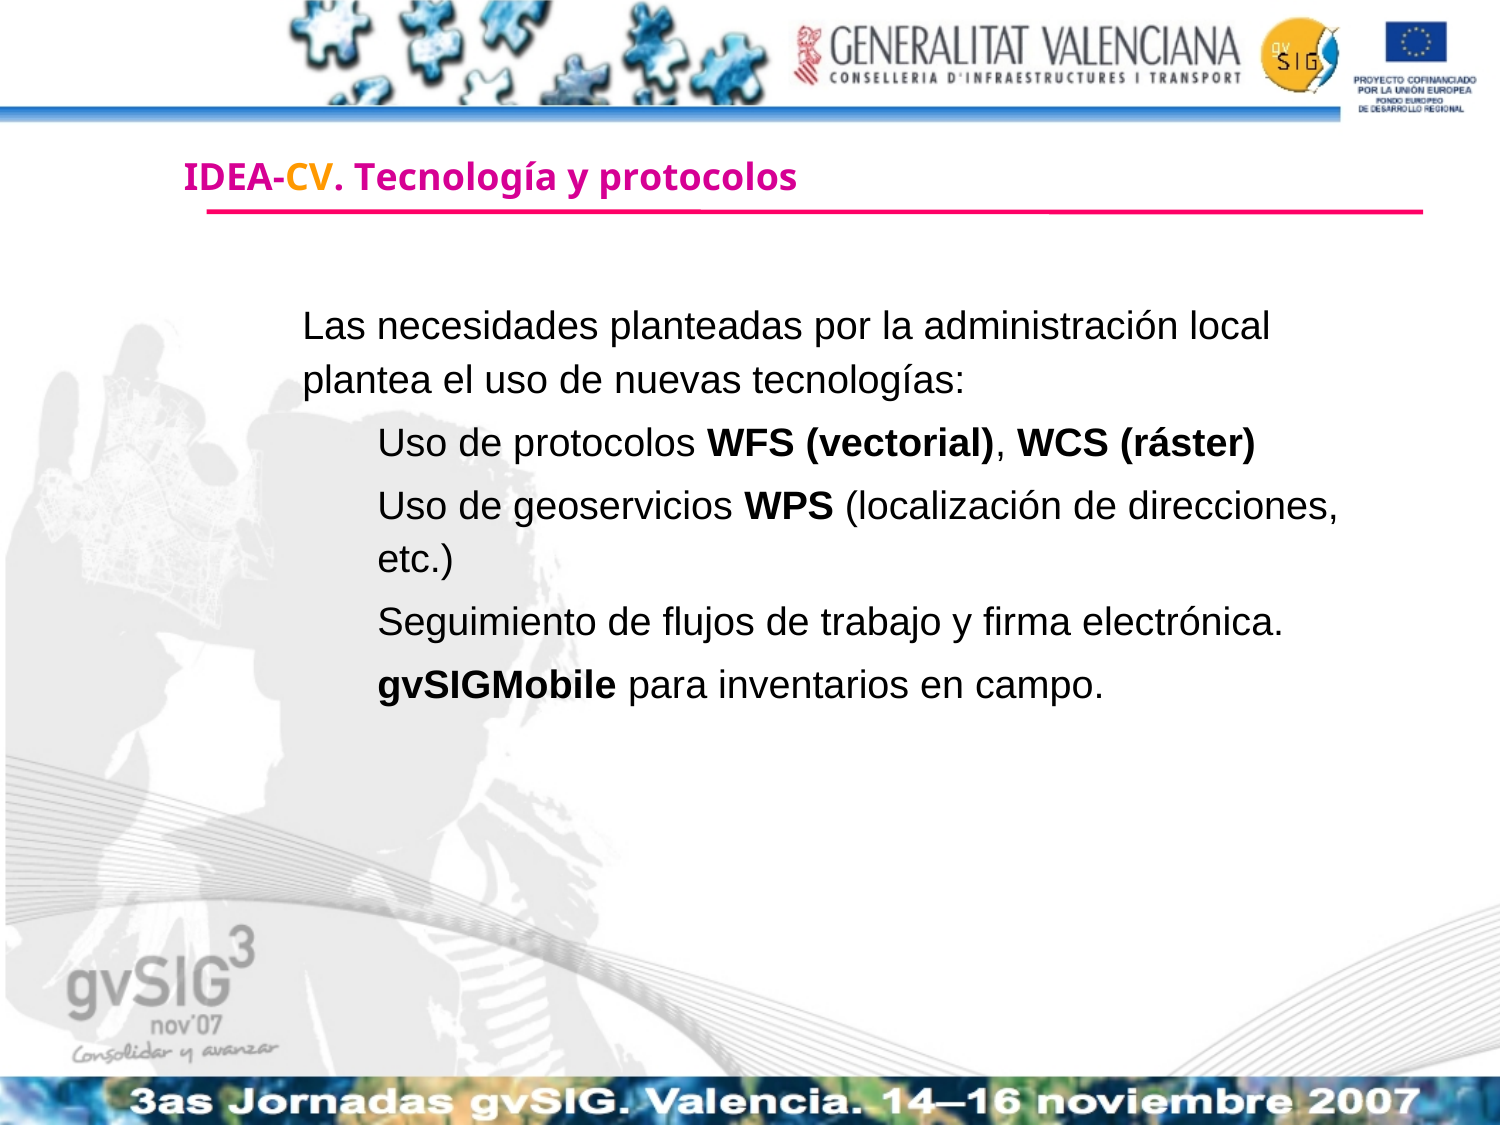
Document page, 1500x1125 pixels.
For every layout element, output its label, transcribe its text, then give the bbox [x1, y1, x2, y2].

text_box Las necesidades planteadas por la administración local plantea el uso de nuevas tecnologías: Uso de protocolos WFS (vectorial), WCS (ráster) Uso de geoservicios WPS (localización de direcciones, etc.) Seguimiento de flujos de trabajo y firma electrónica. gvSIGMobile para inventarios en campo. [287, 287, 1413, 715]
text_box IDEA-CV. Tecnología y protocolos [169, 136, 814, 210]
picture [0, 0, 1500, 1125]
